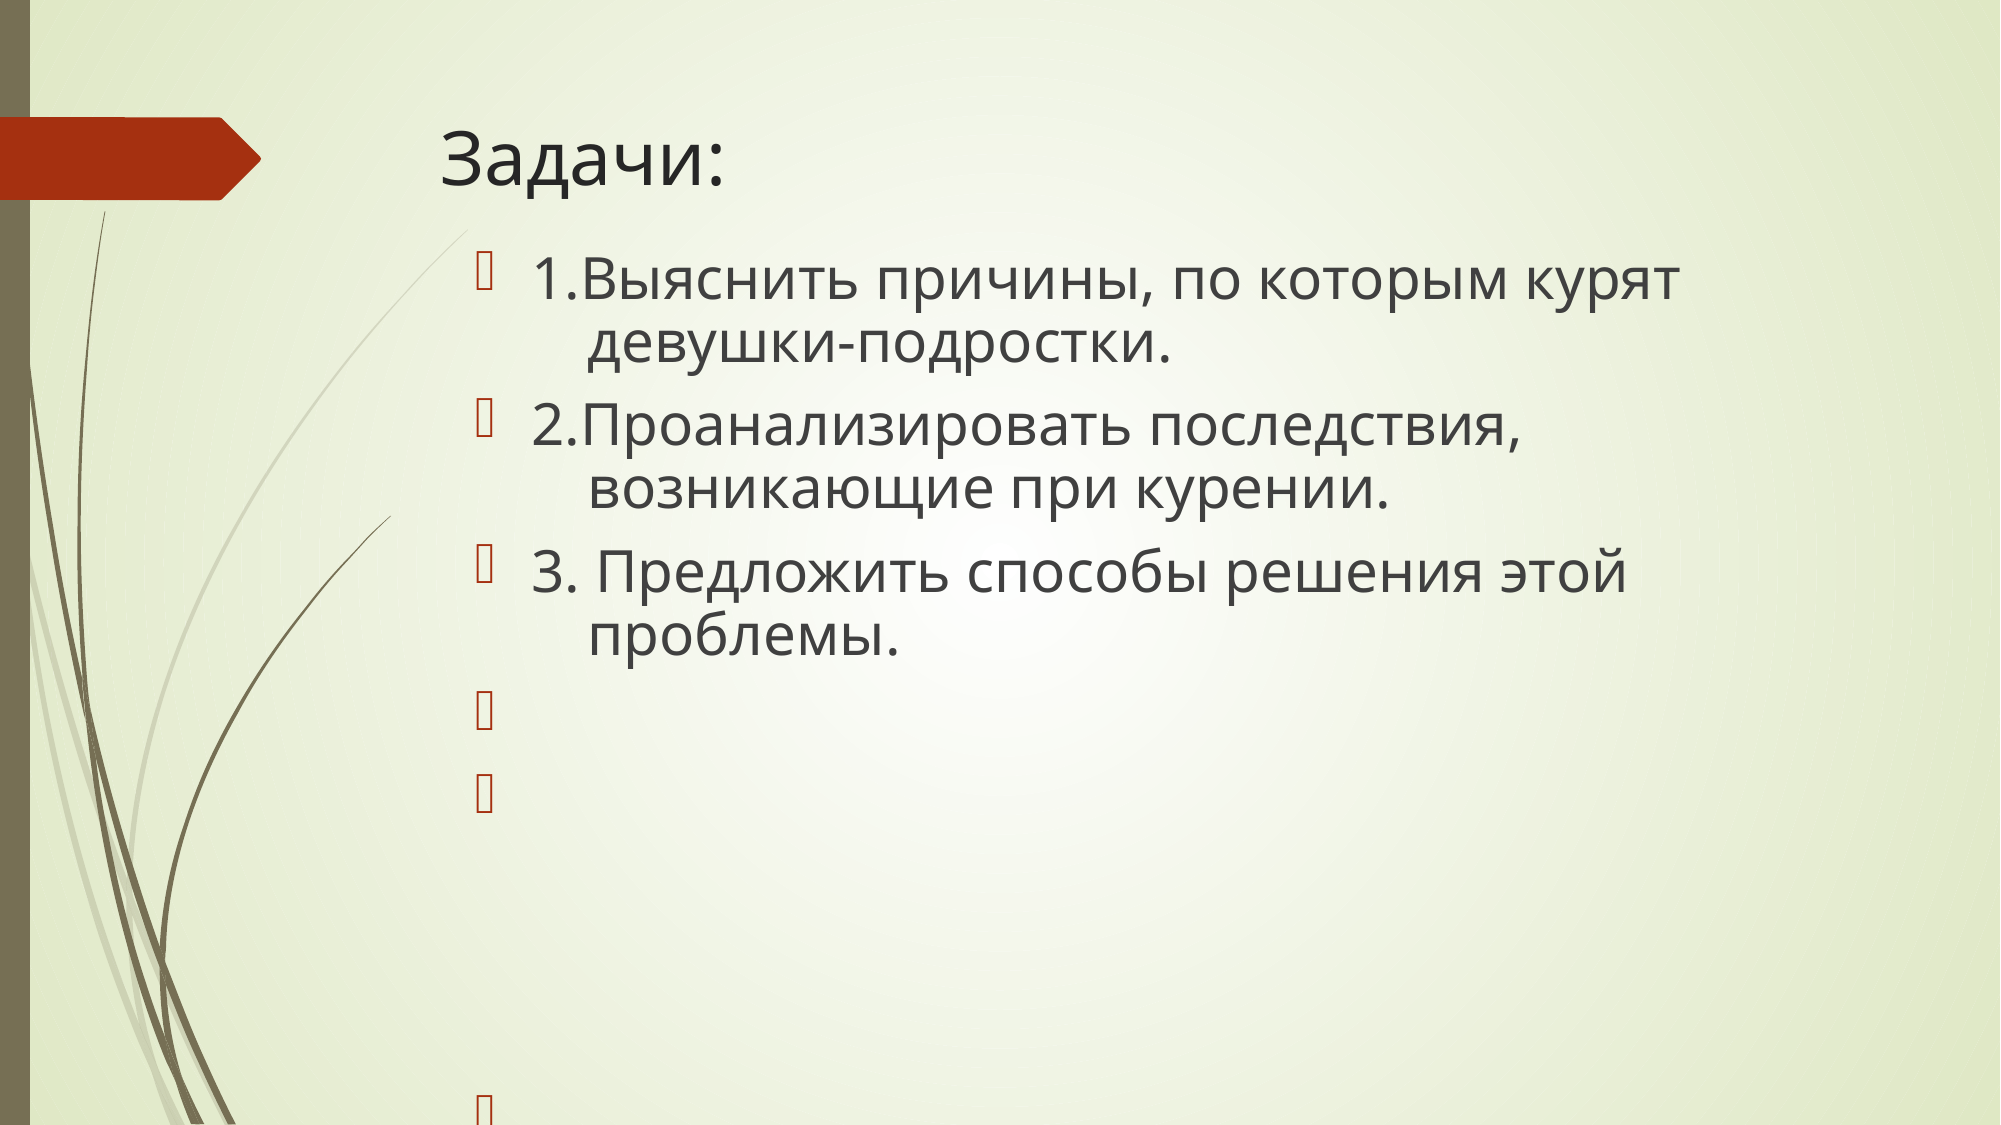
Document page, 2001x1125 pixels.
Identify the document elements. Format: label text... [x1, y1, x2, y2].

list 1.Выяснить причины, по которым курят девушки-подростки. 2.Проанализировать последствия, возникающие при курении. 3. Предложить способы решения этой проблемы. [460, 241, 1923, 1125]
title Задачи: [425, 102, 1888, 313]
